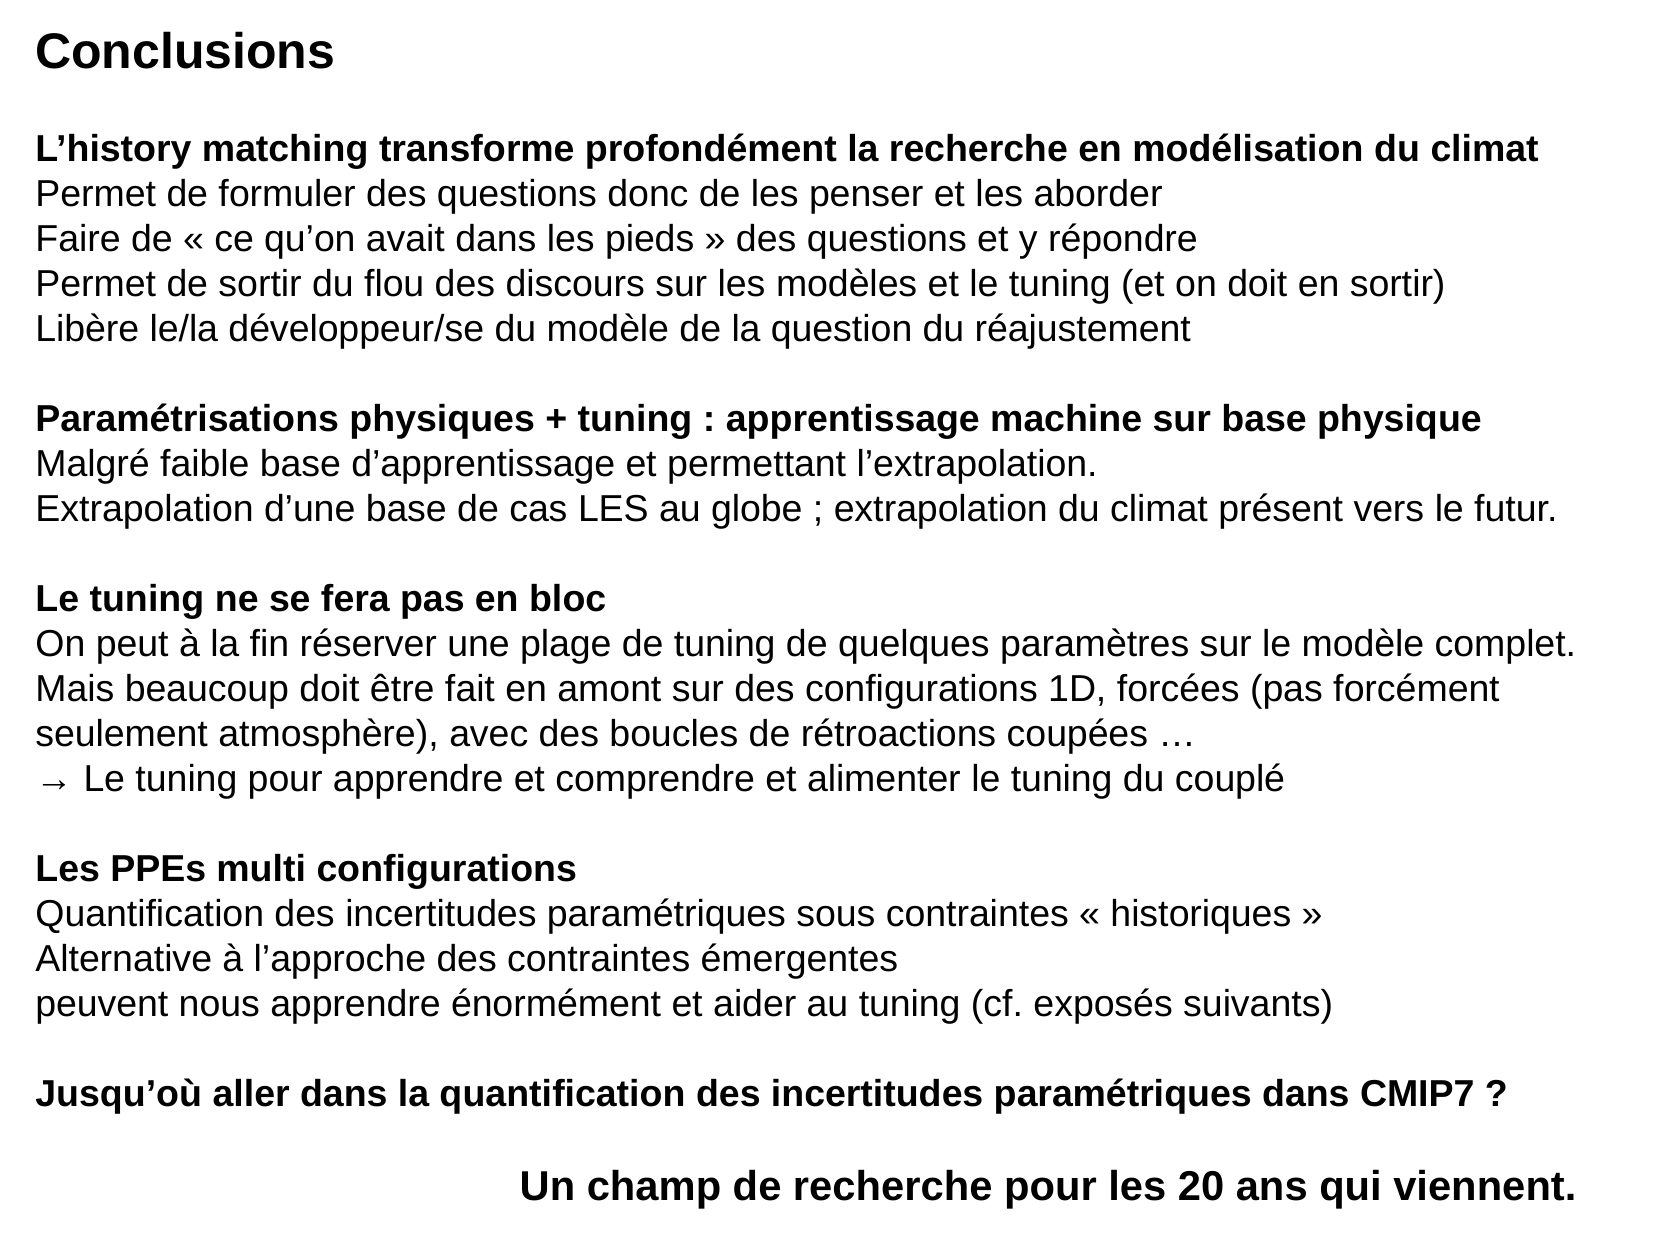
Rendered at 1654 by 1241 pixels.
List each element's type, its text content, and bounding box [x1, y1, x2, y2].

text_box Conclusions L’history matching transforme profondément la recherche en modélisation du climat Permet de formuler des questions donc de les penser et les aborder Faire de « ce qu’on avait dans les pieds » des questions et y répondre Permet de sortir du flou des discours sur les modèles et le tuning (et on doit en sortir) Libère le/la développeur/se du modèle de la question du réajustement Paramétrisations physiques + tuning : apprentissage machine sur base physique Malgré faible base d’apprentissage et permettant l’extrapolation. Extrapolation d’une base de cas LES au globe ; extrapolation du climat présent vers le futur. Le tuning ne se fera pas en bloc On peut à la fin réserver une plage de tuning de quelques paramètres sur le modèle complet. Mais beaucoup doit être fait en amont sur des configurations 1D, forcées (pas forcément seulement atmosphère), avec des boucles de rétroactions coupées … → Le tuning pour apprendre et comprendre et alimenter le tuning du couplé Les PPEs multi configurations Quantification des incertitudes paramétriques sous contraintes « historiques » Alternative à l’approche des contraintes émergentes peuvent nous apprendre énormément et aider au tuning (cf. exposés suivants) Jusqu’où aller dans la quantification des incertitudes paramétriques dans CMIP7 ? Un champ de recherche pour les 20 ans qui viennent. [35, 19, 1647, 134]
